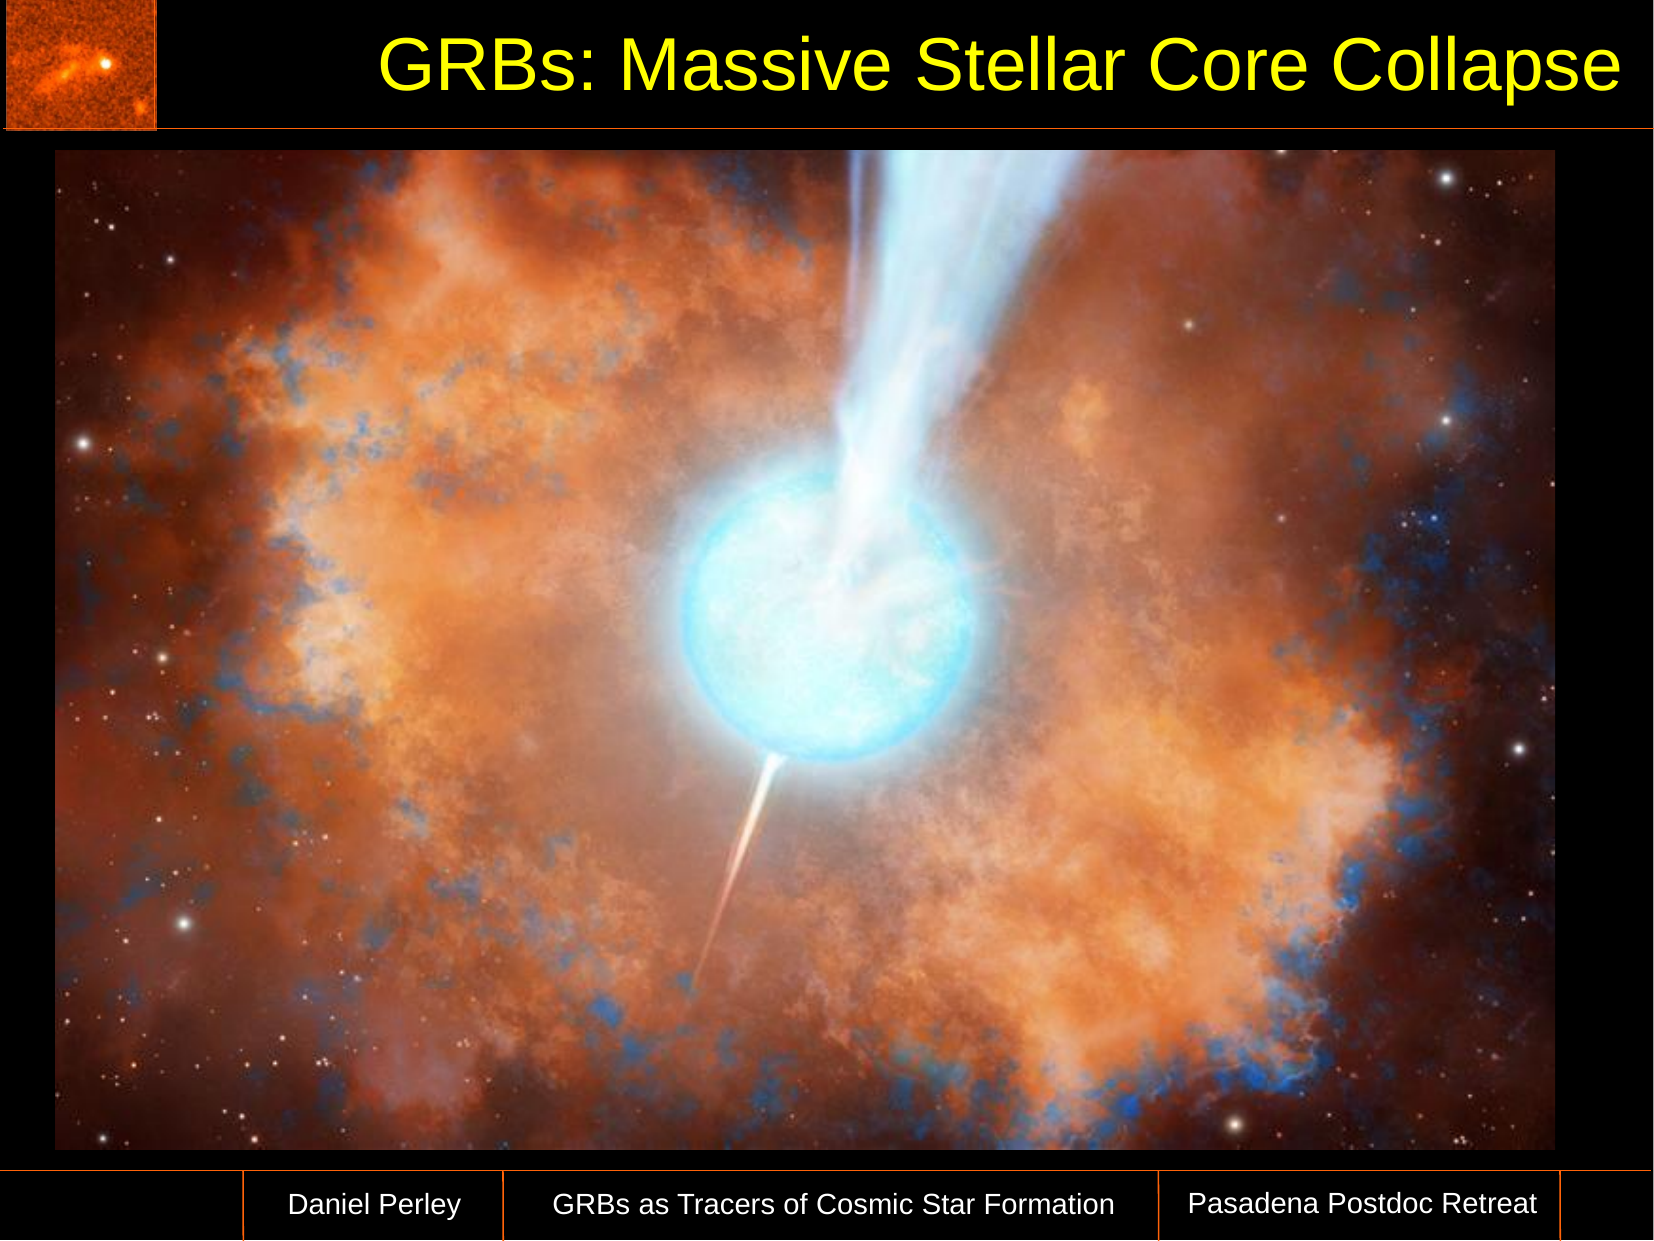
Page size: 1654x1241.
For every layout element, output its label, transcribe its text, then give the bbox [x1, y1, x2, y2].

picture [55, 150, 1556, 1151]
picture [7, 0, 154, 128]
title GRBs: Massive Stellar Core Collapse [187, 13, 1624, 115]
